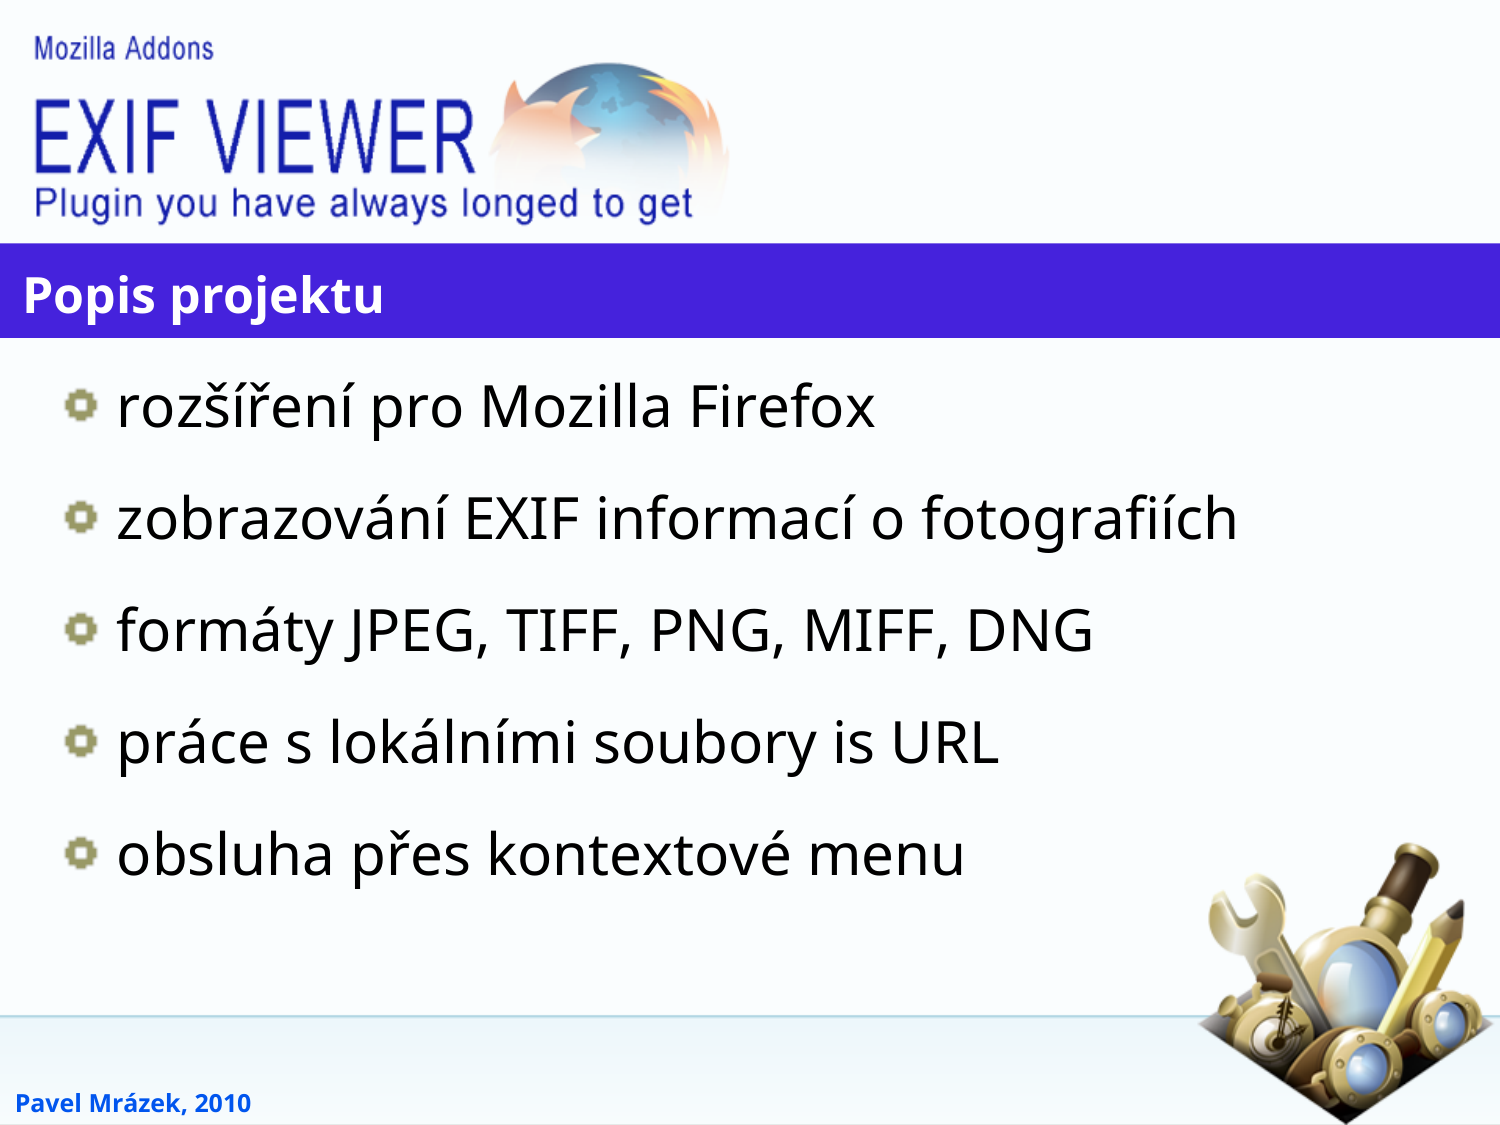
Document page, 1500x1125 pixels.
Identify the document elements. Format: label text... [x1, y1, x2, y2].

text_box Popis projektu [7, 255, 401, 331]
picture [59, 831, 102, 874]
text_box [0, 243, 1500, 338]
picture [59, 383, 102, 426]
picture [59, 607, 102, 650]
picture [0, 832, 1500, 1125]
text_box Pavel Mrázek, 2010 [0, 1079, 414, 1125]
picture [59, 719, 102, 762]
picture [59, 495, 102, 538]
picture [29, 30, 739, 231]
text_box rozšíření pro Mozilla Firefox zobrazování EXIF informací o fotografiích formáty JPEG, TIFF, PNG, MIFF, DNG práce s lokálními soubory is URL obsluha přes kontextové menu [44, 361, 1255, 896]
